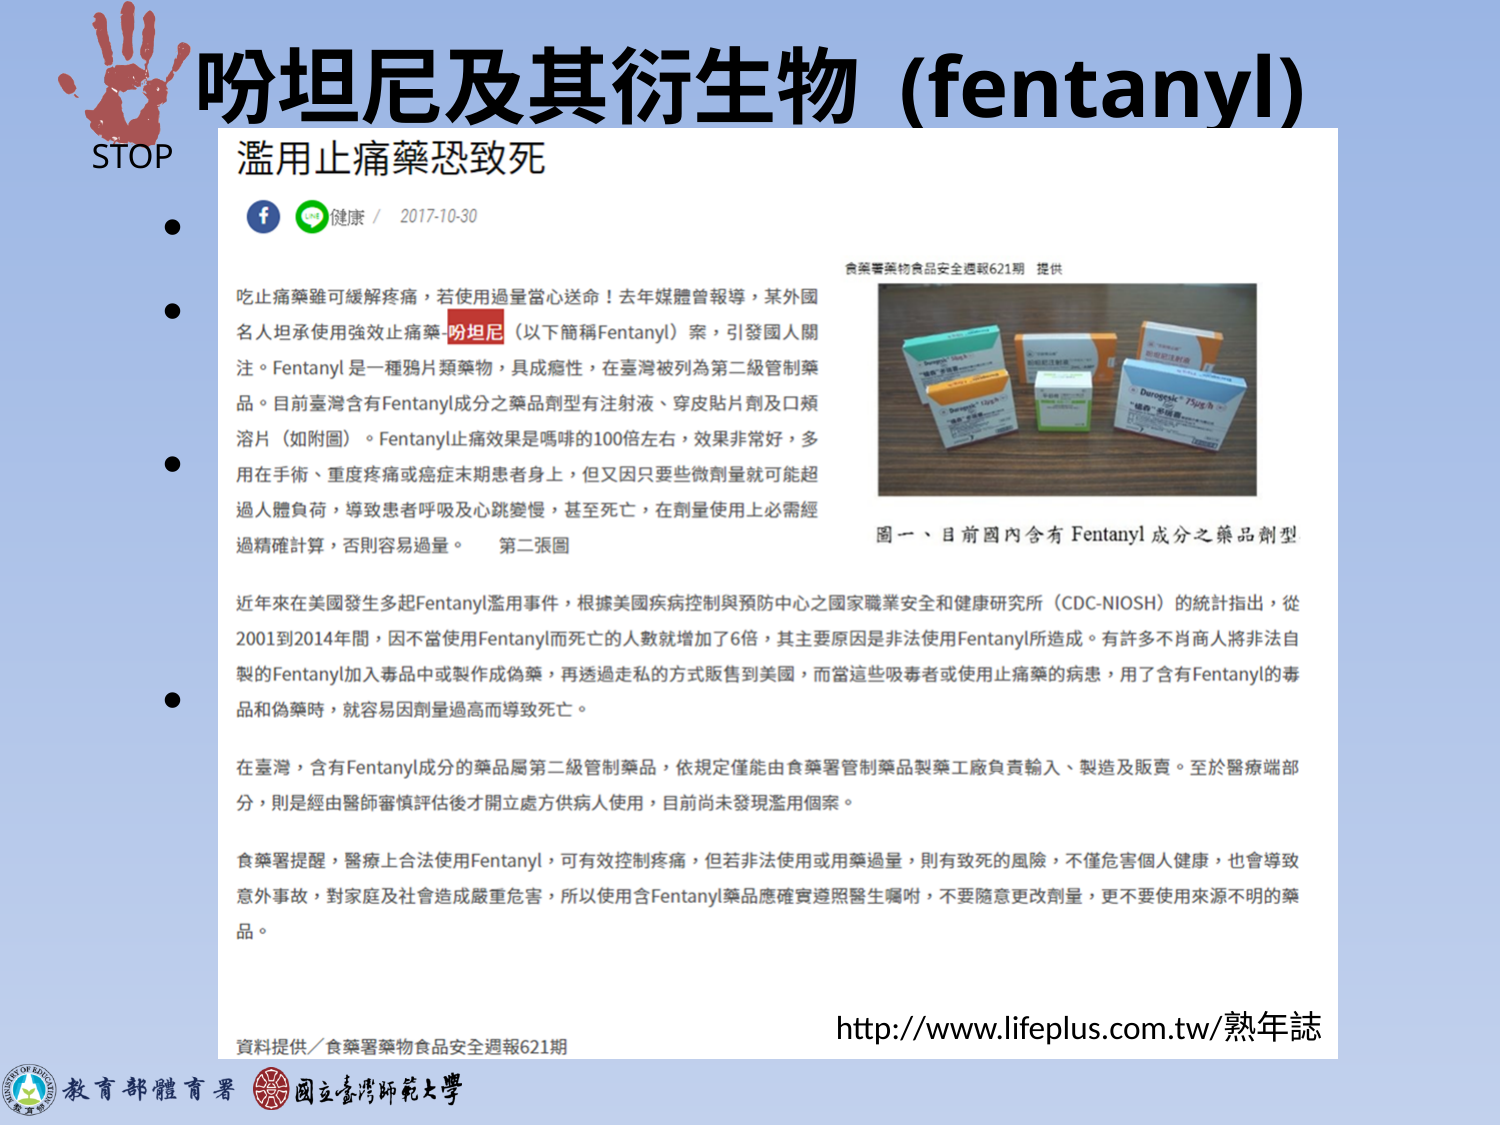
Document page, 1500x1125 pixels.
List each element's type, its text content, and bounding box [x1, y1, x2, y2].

text_box http://www.lifeplus.com.tw/熟年誌 [821, 998, 1376, 1053]
text_box STOP [76, 127, 219, 183]
picture [53, 0, 200, 155]
picture [218, 128, 1338, 1059]
list 一種強效的類鴉片止痛劑。 起效迅速而作用時間極短，鎮痛效力高於嗎啡。 用於慢性疼痛和頑固性疼痛，包括癌症疼痛和非癌症疼痛。 注射液、穿皮貼片劑 、口頰溶片 [147, 184, 218, 657]
title 吩坦尼及其衍生物 (fentanyl) [200, 7, 1426, 161]
